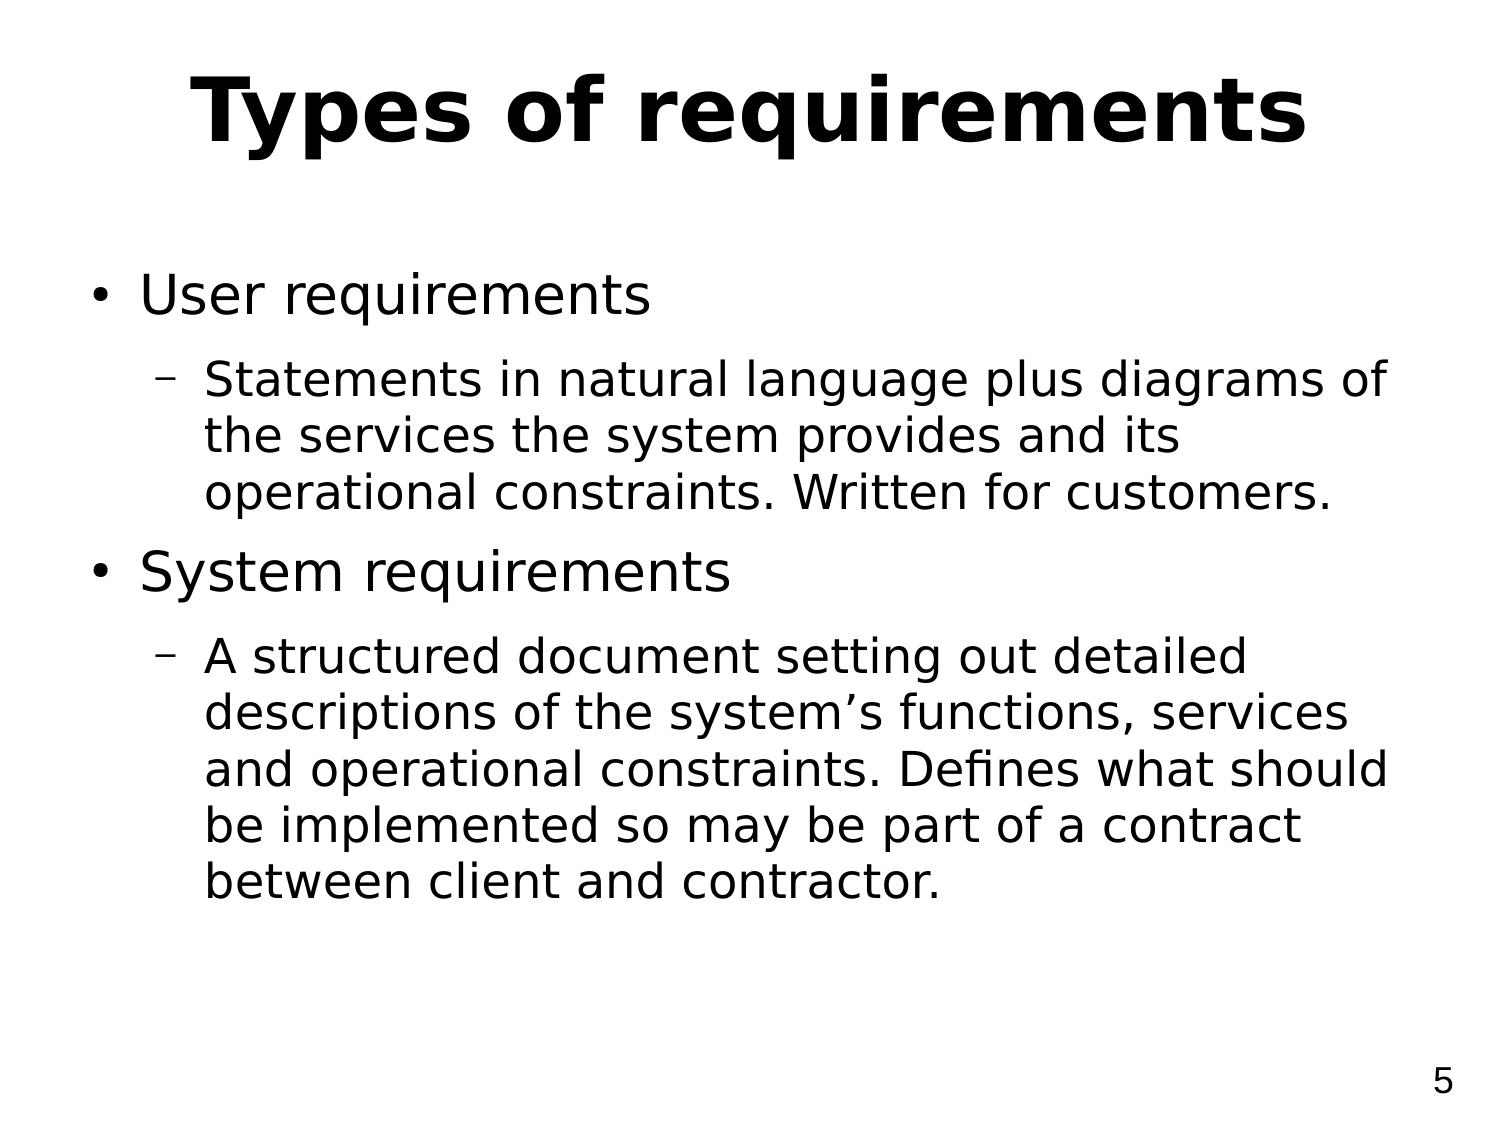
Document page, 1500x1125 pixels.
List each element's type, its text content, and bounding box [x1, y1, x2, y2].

title Types of requirements [75, 44, 1425, 177]
list User requirements Statements in natural language plus diagrams of the services the system provides and its operational constraints. Written for customers. System requirements A structured document setting out detailed descriptions of the system’s functions, services and operational constraints. Defines what should be implemented so may be part of a contract between client and contractor. [75, 263, 1425, 916]
